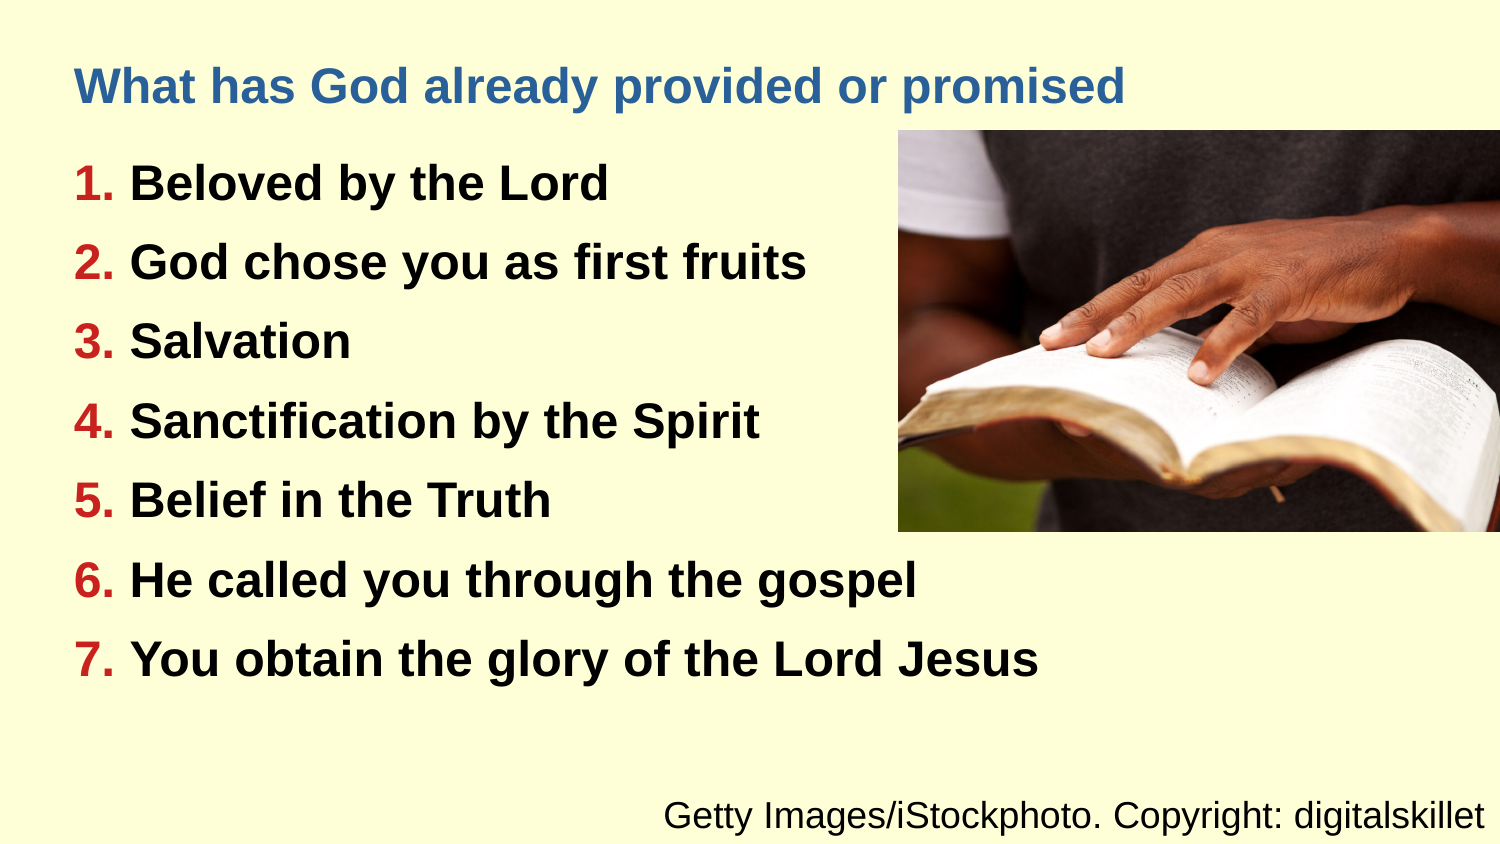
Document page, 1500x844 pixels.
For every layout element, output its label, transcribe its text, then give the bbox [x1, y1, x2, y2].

text_box Getty Images/iStockphoto. Copyright: digitalskillet [525, 787, 1500, 844]
text_box 1. Beloved by the Lord 2. God chose you as first fruits 3. Salvation 4. Sanctification by the Spirit 5. Belief in the Truth 6. He called you through the gospel 7. You obtain the glory of the Lord Jesus [59, 147, 1447, 695]
text_box What has God already provided or promised [59, 50, 1477, 122]
picture [898, 130, 1500, 532]
